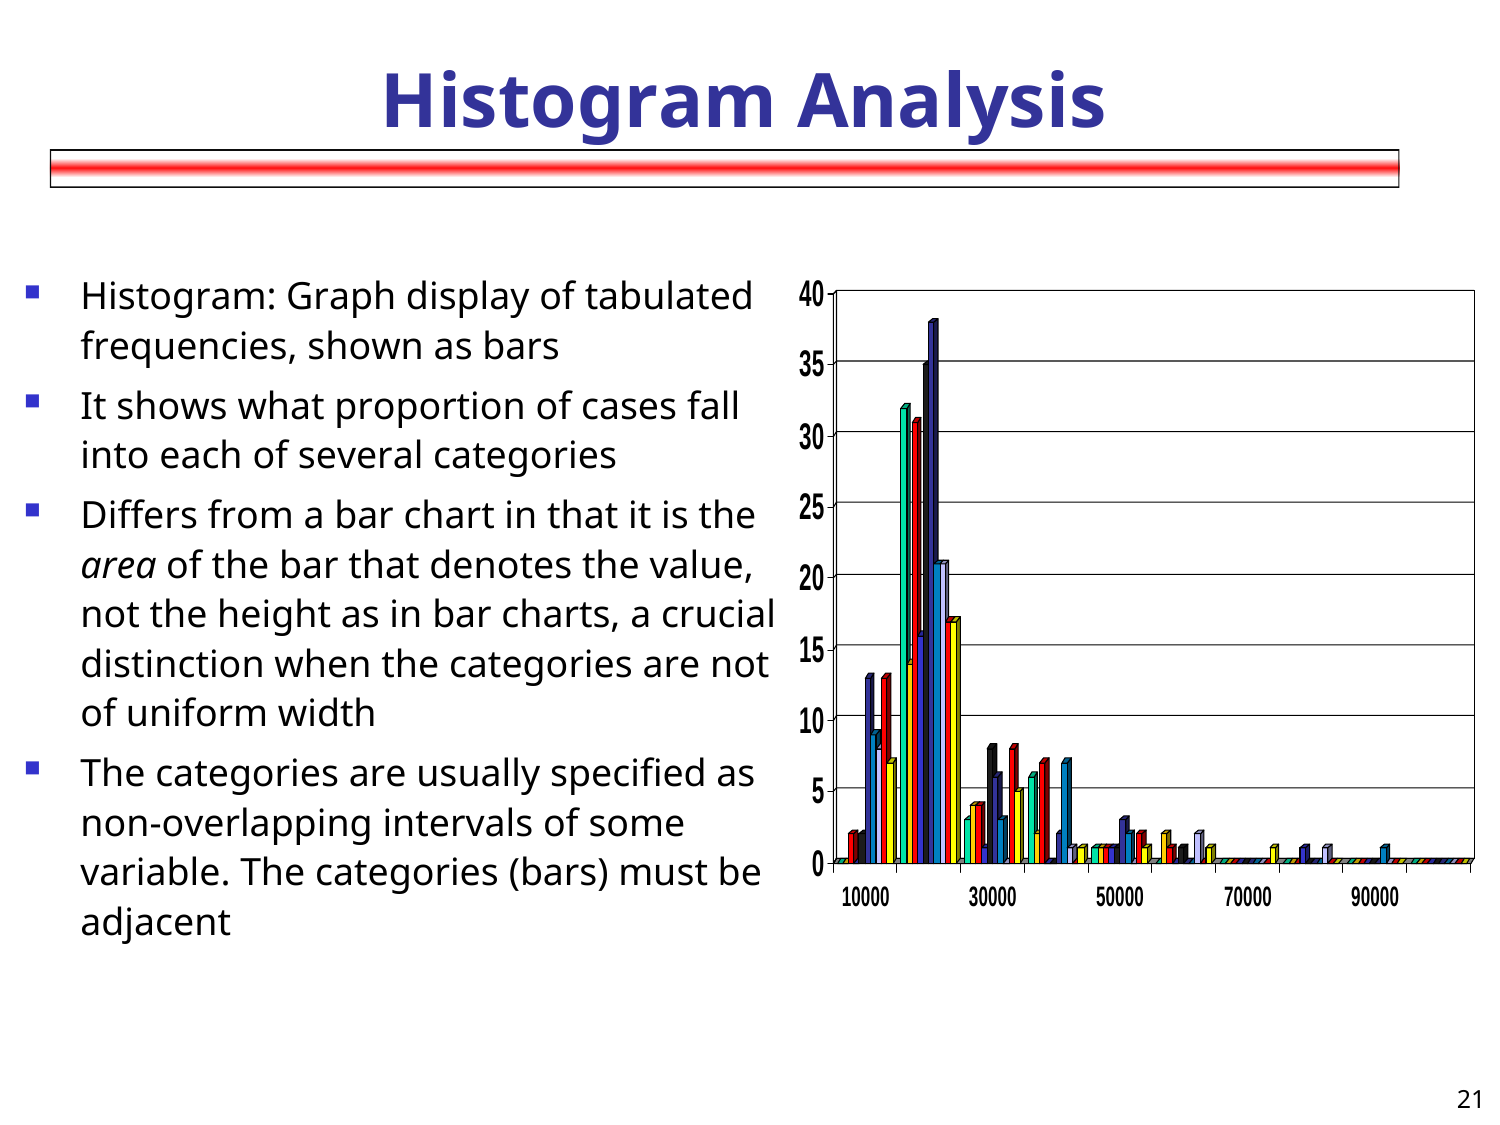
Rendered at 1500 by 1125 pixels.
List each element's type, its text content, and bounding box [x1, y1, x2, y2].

list Histogram: Graph display of tabulated frequencies, shown as bars It shows what proportion of cases fall into each of several categories Differs from a bar chart in that it is the area of the bar that denotes the value, not the height as in bar charts, a crucial distinction when the categories are not of uniform width The categories are usually specified as non-overlapping intervals of some variable. The categories (bars) must be adjacent [9, 260, 805, 1111]
title Histogram Analysis [24, 44, 1463, 150]
text_box [750, 237, 1500, 951]
text_box <number> [1187, 1062, 1500, 1125]
